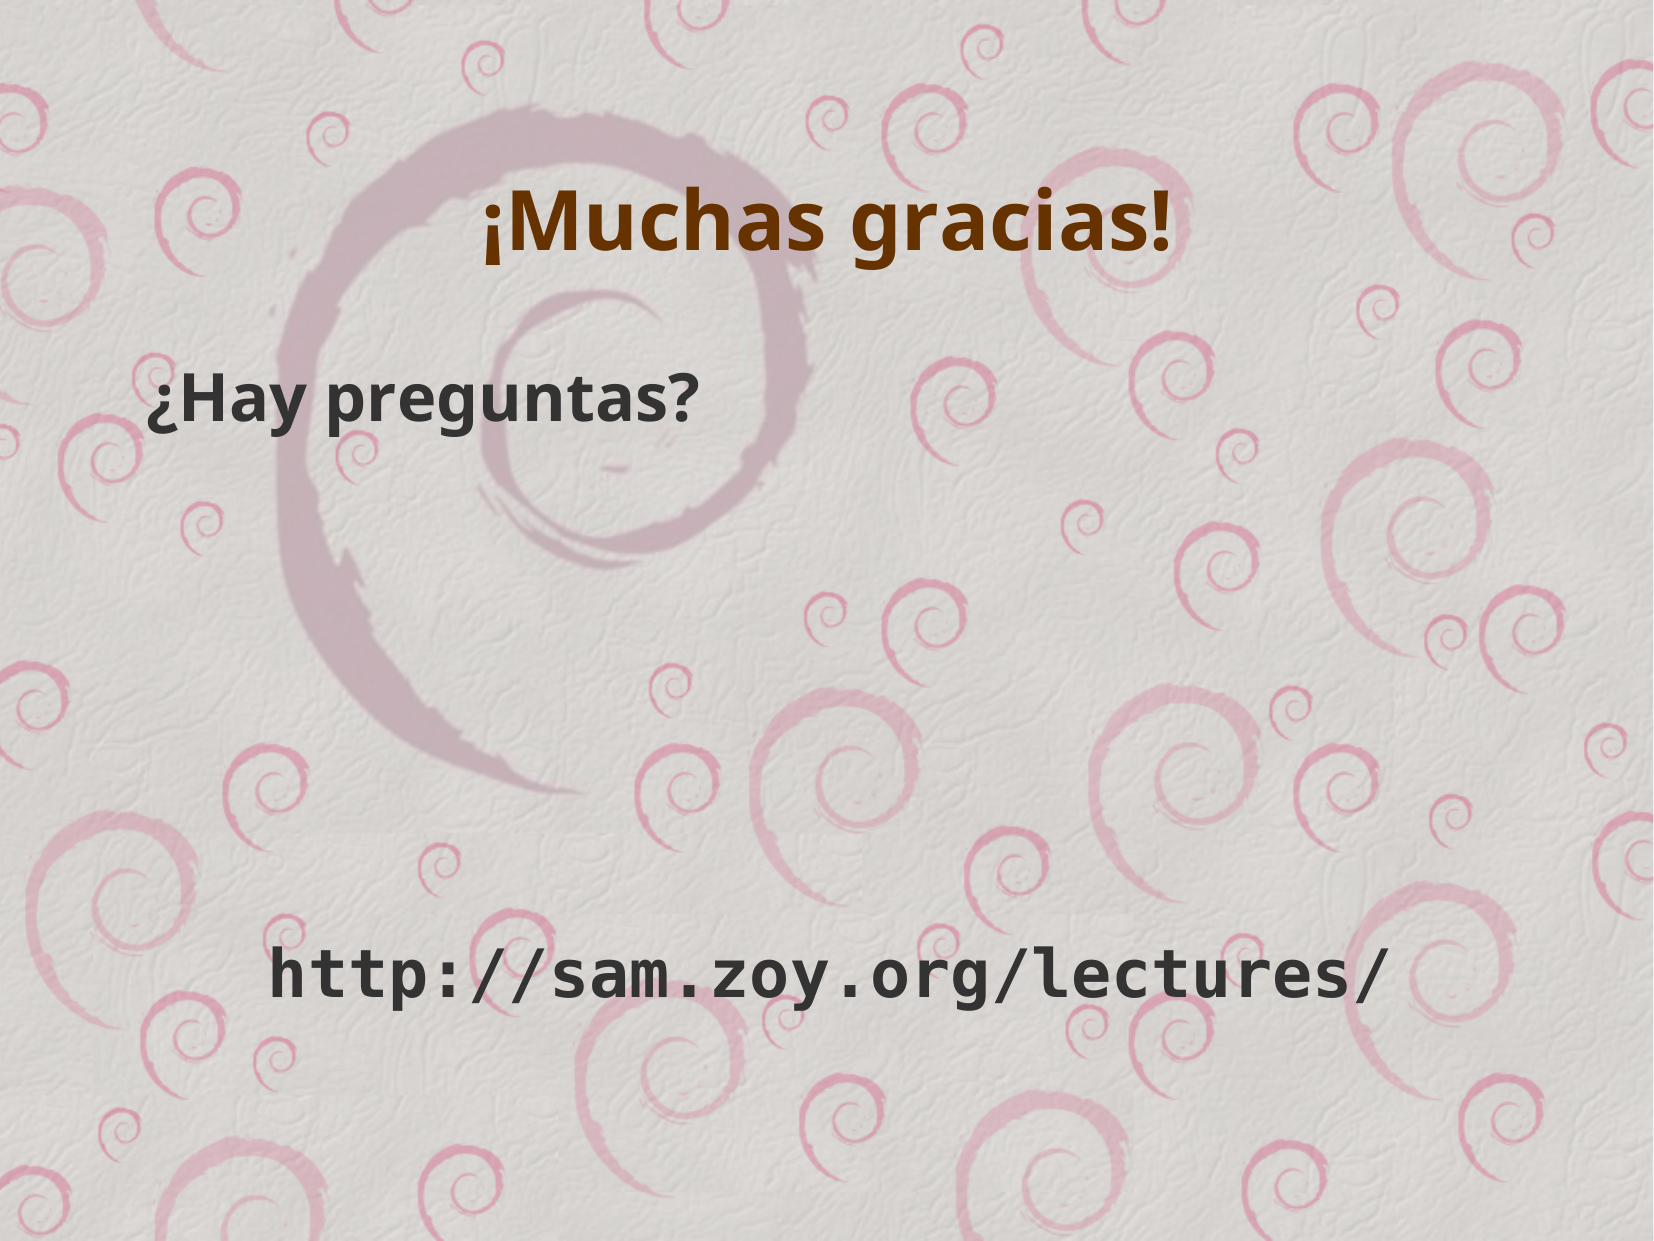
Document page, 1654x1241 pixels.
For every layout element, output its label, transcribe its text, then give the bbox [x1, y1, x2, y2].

list http://sam.zoy.org/lectures/ [134, 935, 1516, 1064]
title ¡Muchas gracias! [121, 114, 1534, 322]
picture [0, 0, 1654, 1241]
list ¿Hay preguntas? [134, 350, 1516, 480]
